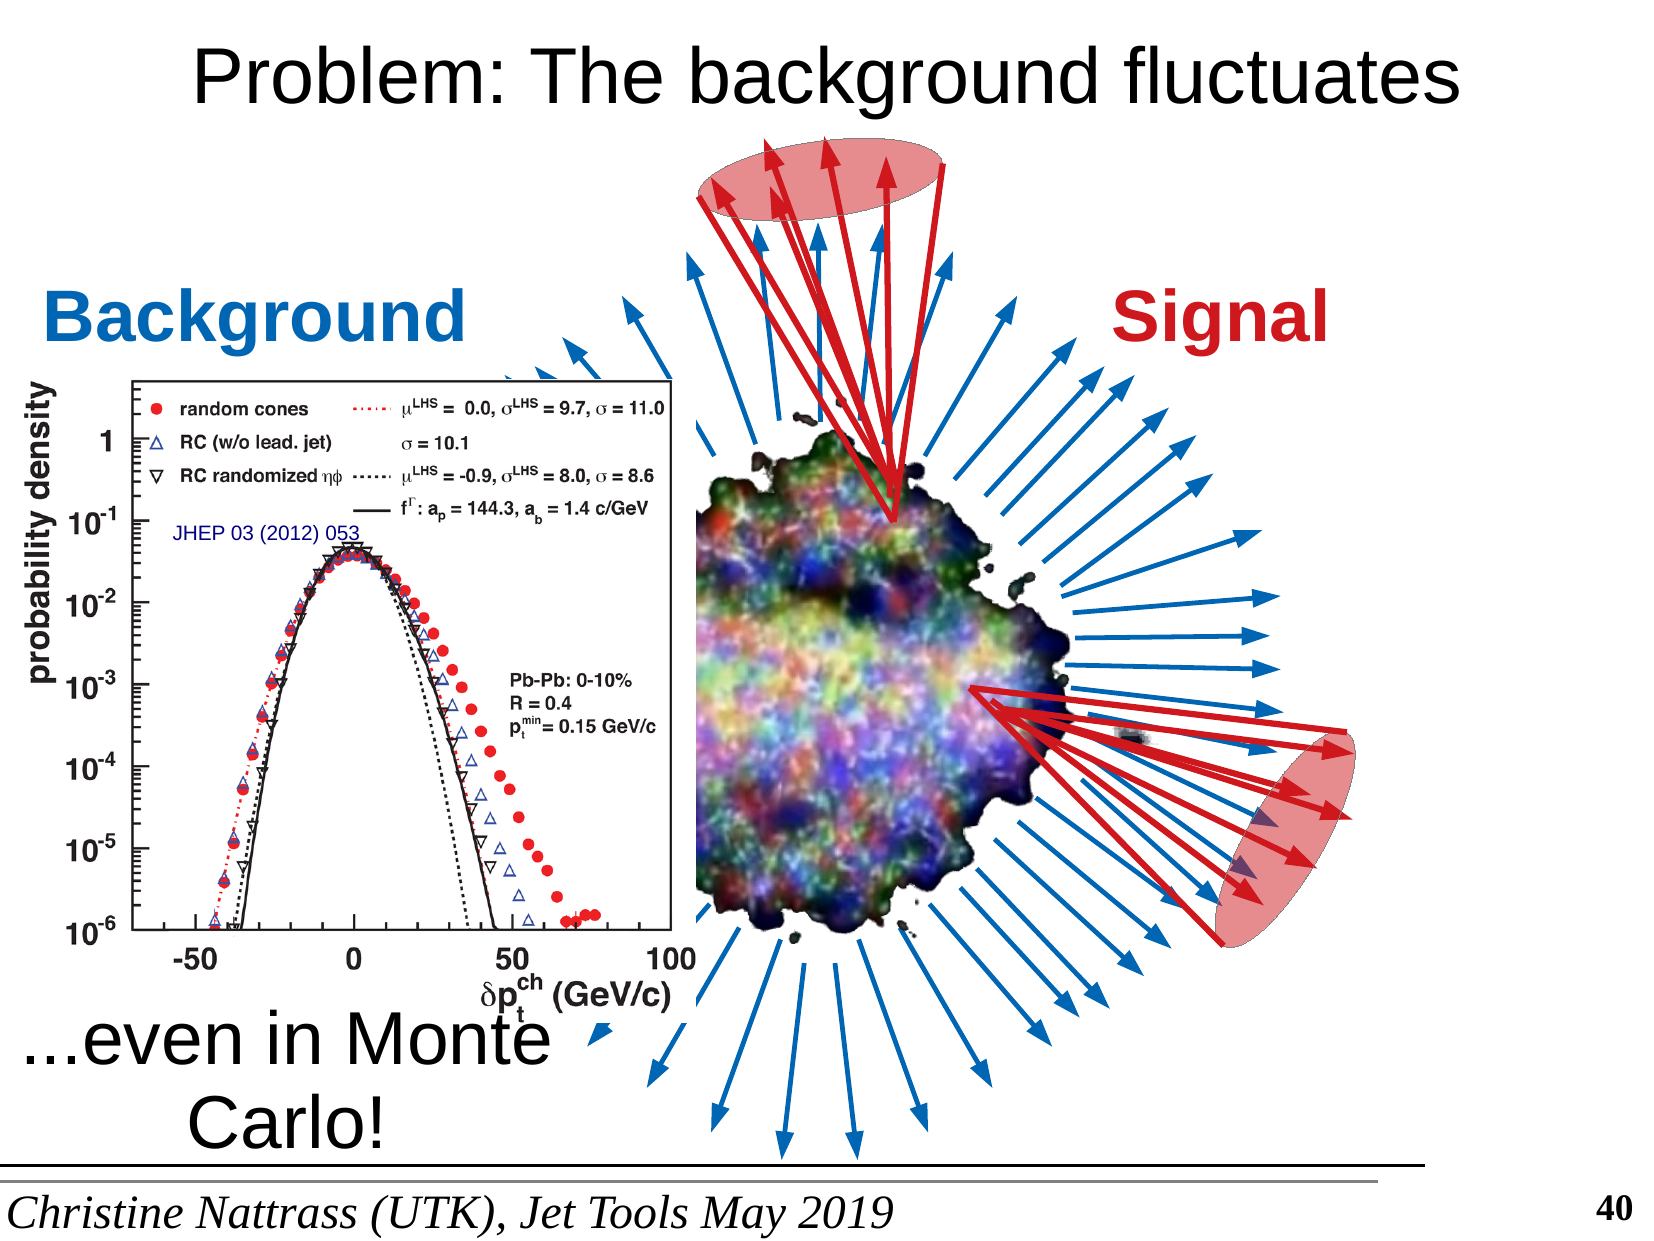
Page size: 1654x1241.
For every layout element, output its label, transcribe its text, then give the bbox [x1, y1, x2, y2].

picture [1011, 724, 1203, 919]
picture [831, 374, 865, 432]
text_box Signal [1096, 267, 1597, 446]
picture [1063, 749, 1203, 854]
picture [810, 374, 893, 509]
picture [1059, 720, 1203, 761]
picture [854, 374, 886, 461]
picture [1023, 719, 1203, 809]
title Problem: The background fluctuates [6, 0, 1649, 180]
title ...even in Monte Carlo! [0, 977, 655, 1185]
text_box JHEP 03 (2012) 053 [157, 513, 375, 552]
text_box [1215, 732, 1356, 948]
picture [23, 374, 1203, 1023]
picture [981, 693, 1203, 731]
picture [878, 374, 885, 408]
text_box Background [28, 267, 528, 379]
picture [892, 374, 910, 466]
text_box [698, 138, 943, 222]
